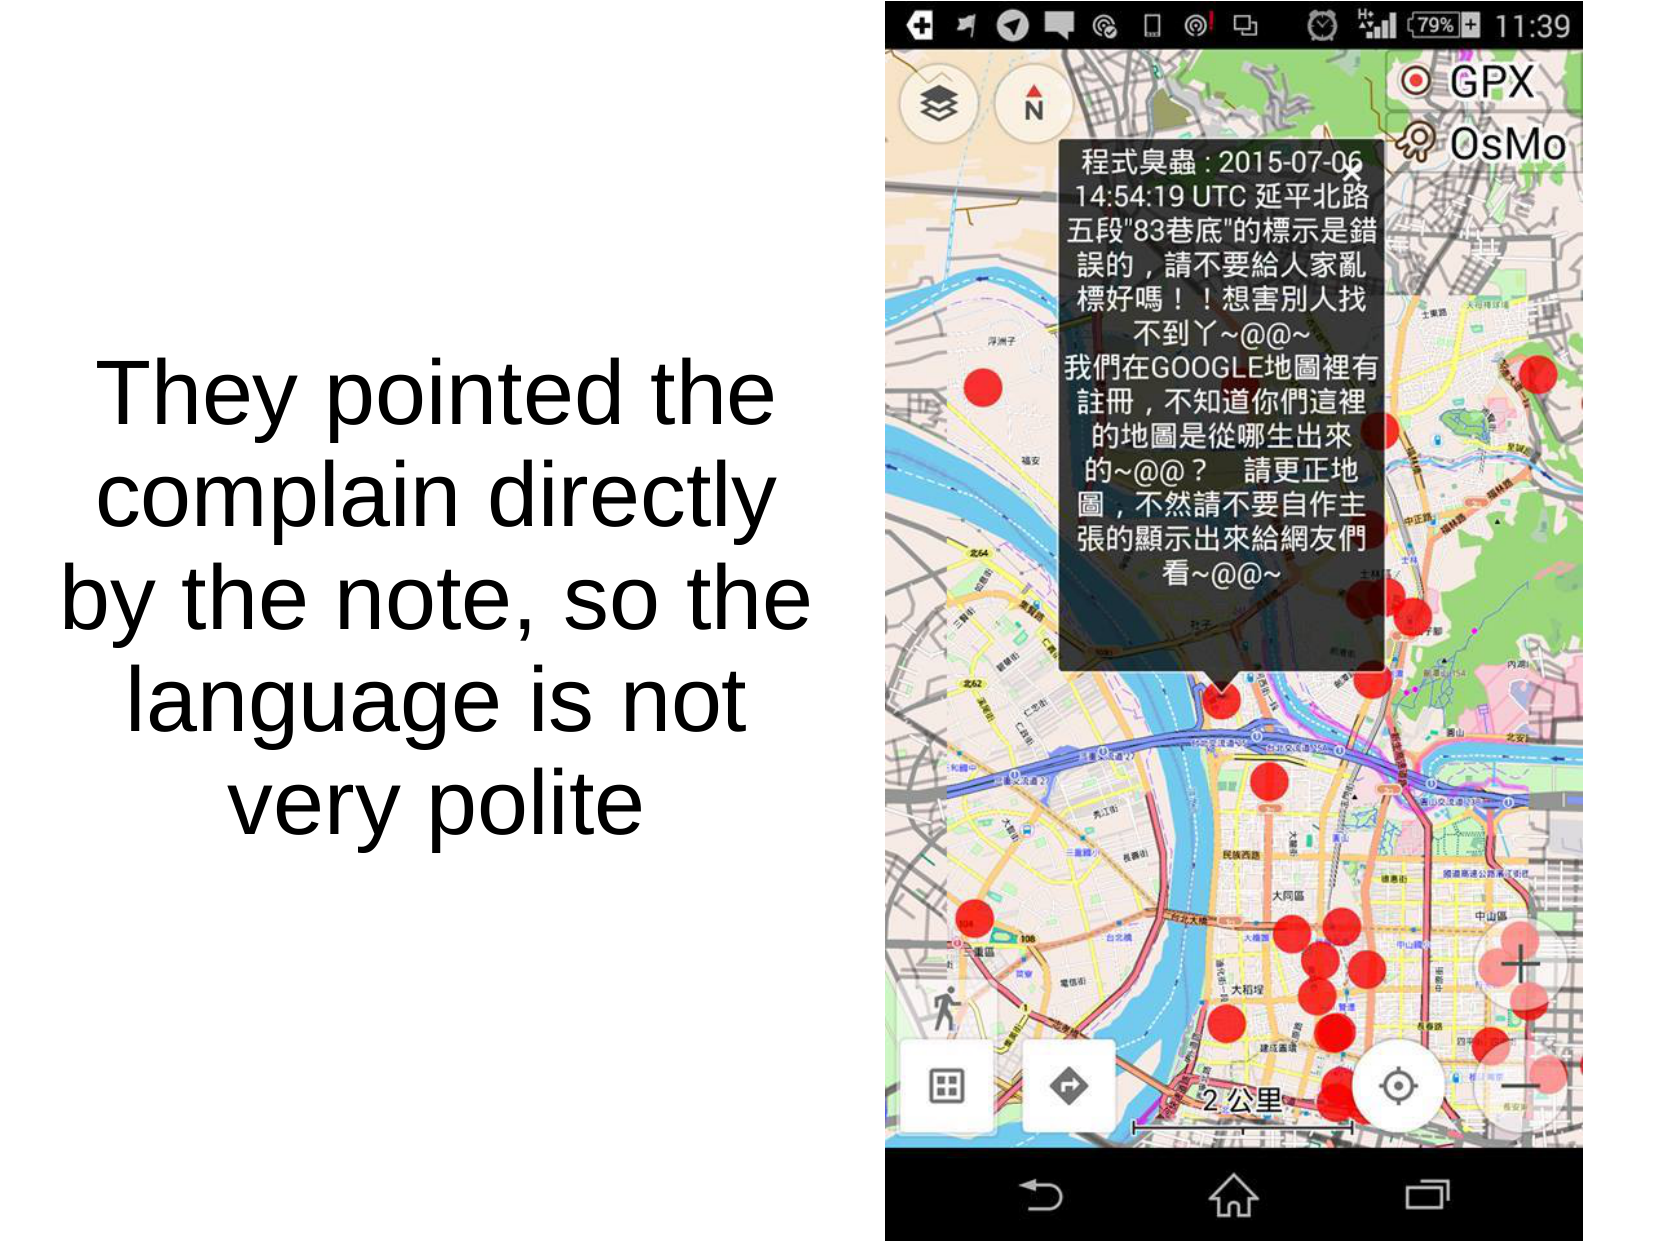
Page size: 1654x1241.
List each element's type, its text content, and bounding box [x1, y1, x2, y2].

picture [885, 1, 1583, 1241]
title They pointed the complain directly by the note, so the language is not very polite [35, 262, 839, 934]
